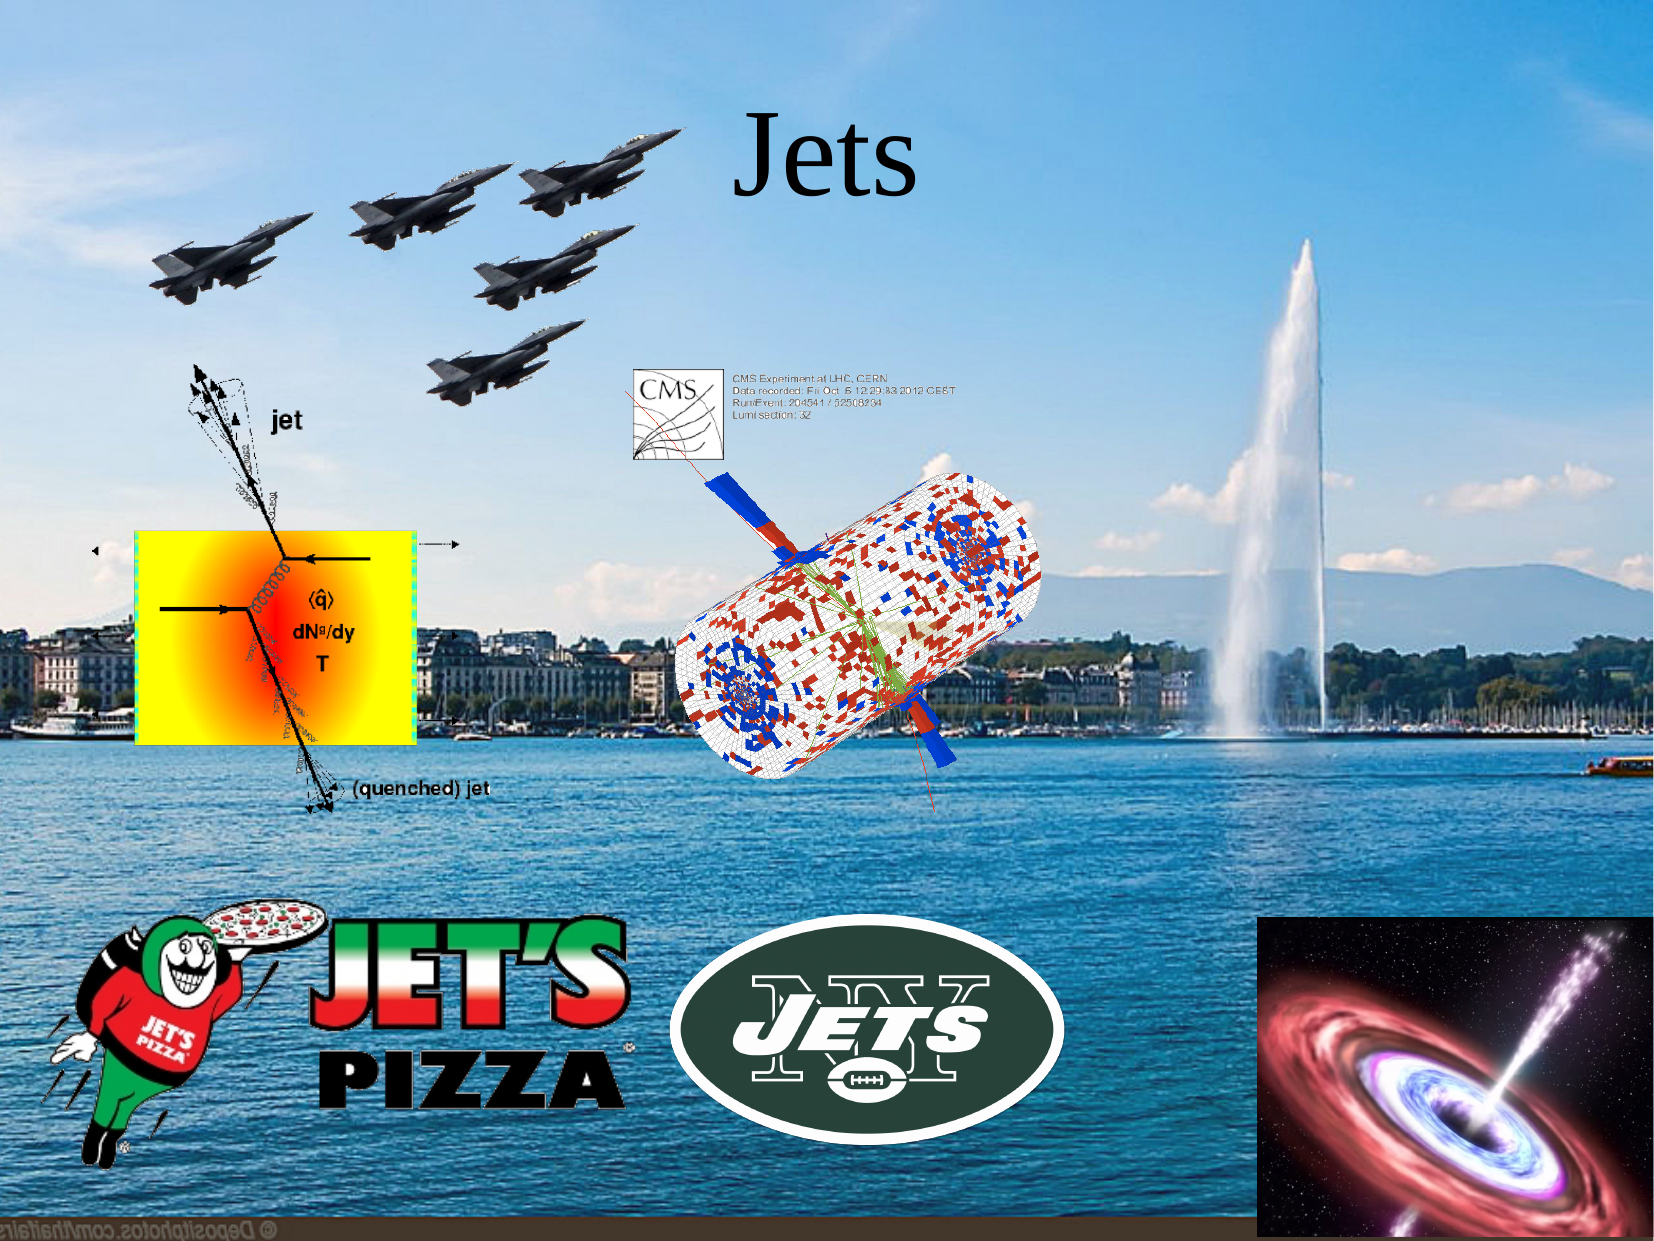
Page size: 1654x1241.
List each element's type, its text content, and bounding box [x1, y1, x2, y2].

picture [0, 0, 1654, 1241]
title Jets [82, 49, 1571, 257]
